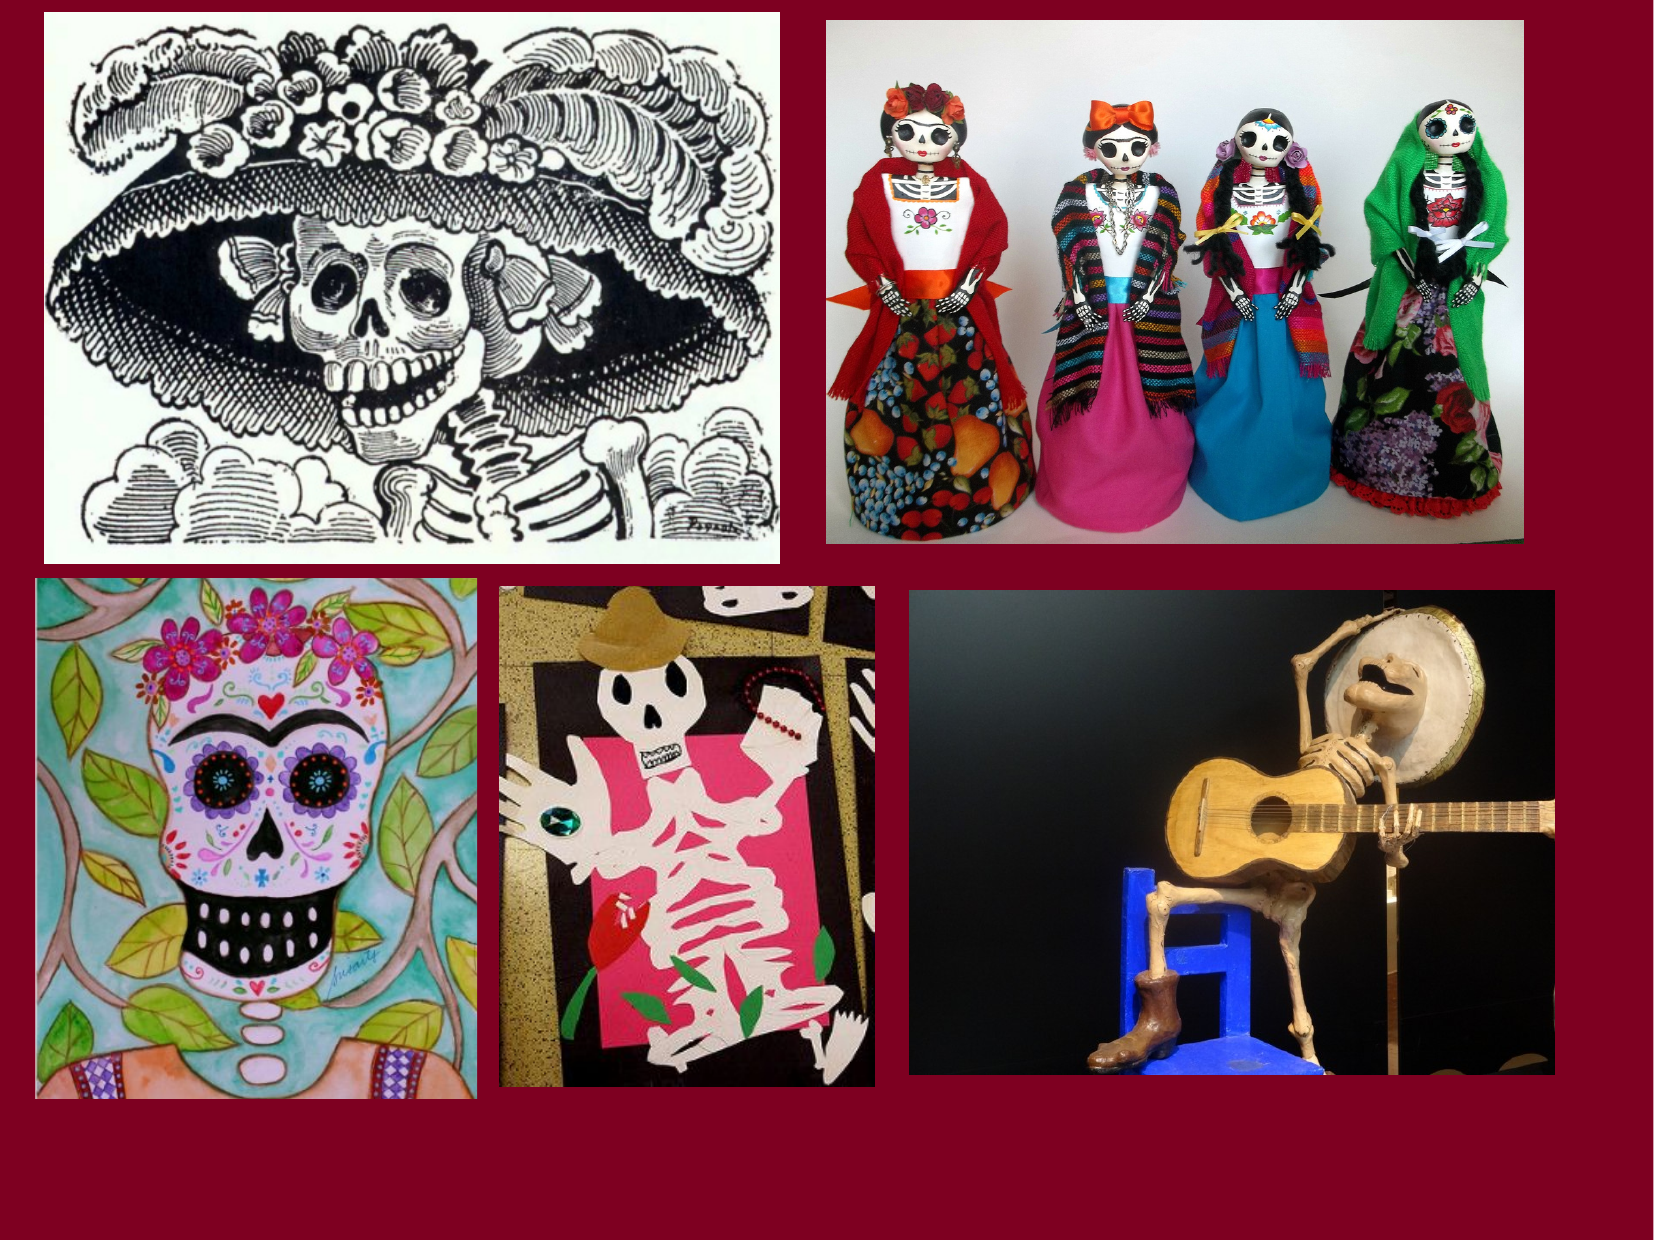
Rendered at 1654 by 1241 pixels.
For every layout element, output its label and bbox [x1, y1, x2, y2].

picture [826, 20, 1524, 544]
picture [44, 12, 780, 564]
picture [909, 590, 1555, 1075]
picture [499, 586, 875, 1087]
picture [35, 578, 478, 1099]
